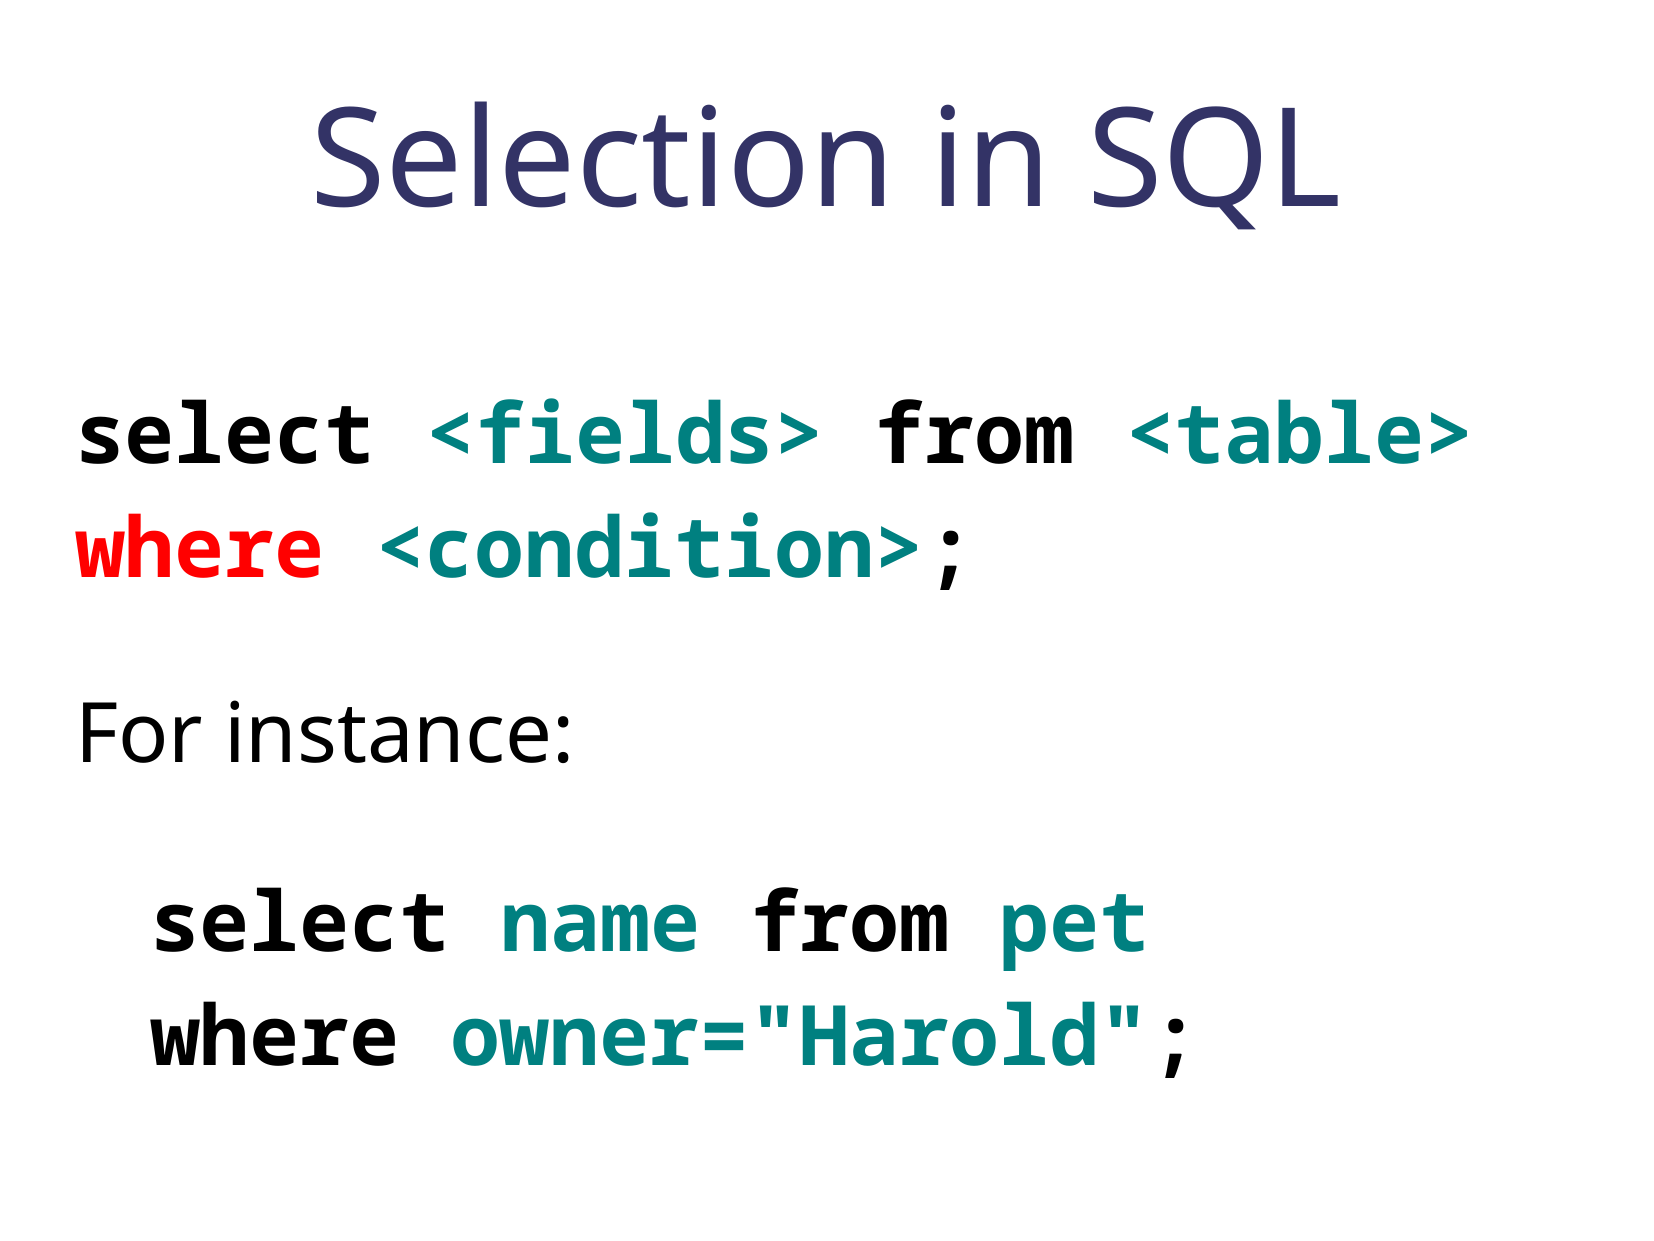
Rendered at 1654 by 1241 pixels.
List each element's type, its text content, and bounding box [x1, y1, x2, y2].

text_box For instance: [75, 673, 1654, 863]
text_box select name from pet where owner="Harold"; [150, 863, 1560, 1055]
title Selection in SQL [82, 56, 1571, 250]
subtitle select <fields> from <table> where <condition>; [75, 375, 1560, 568]
